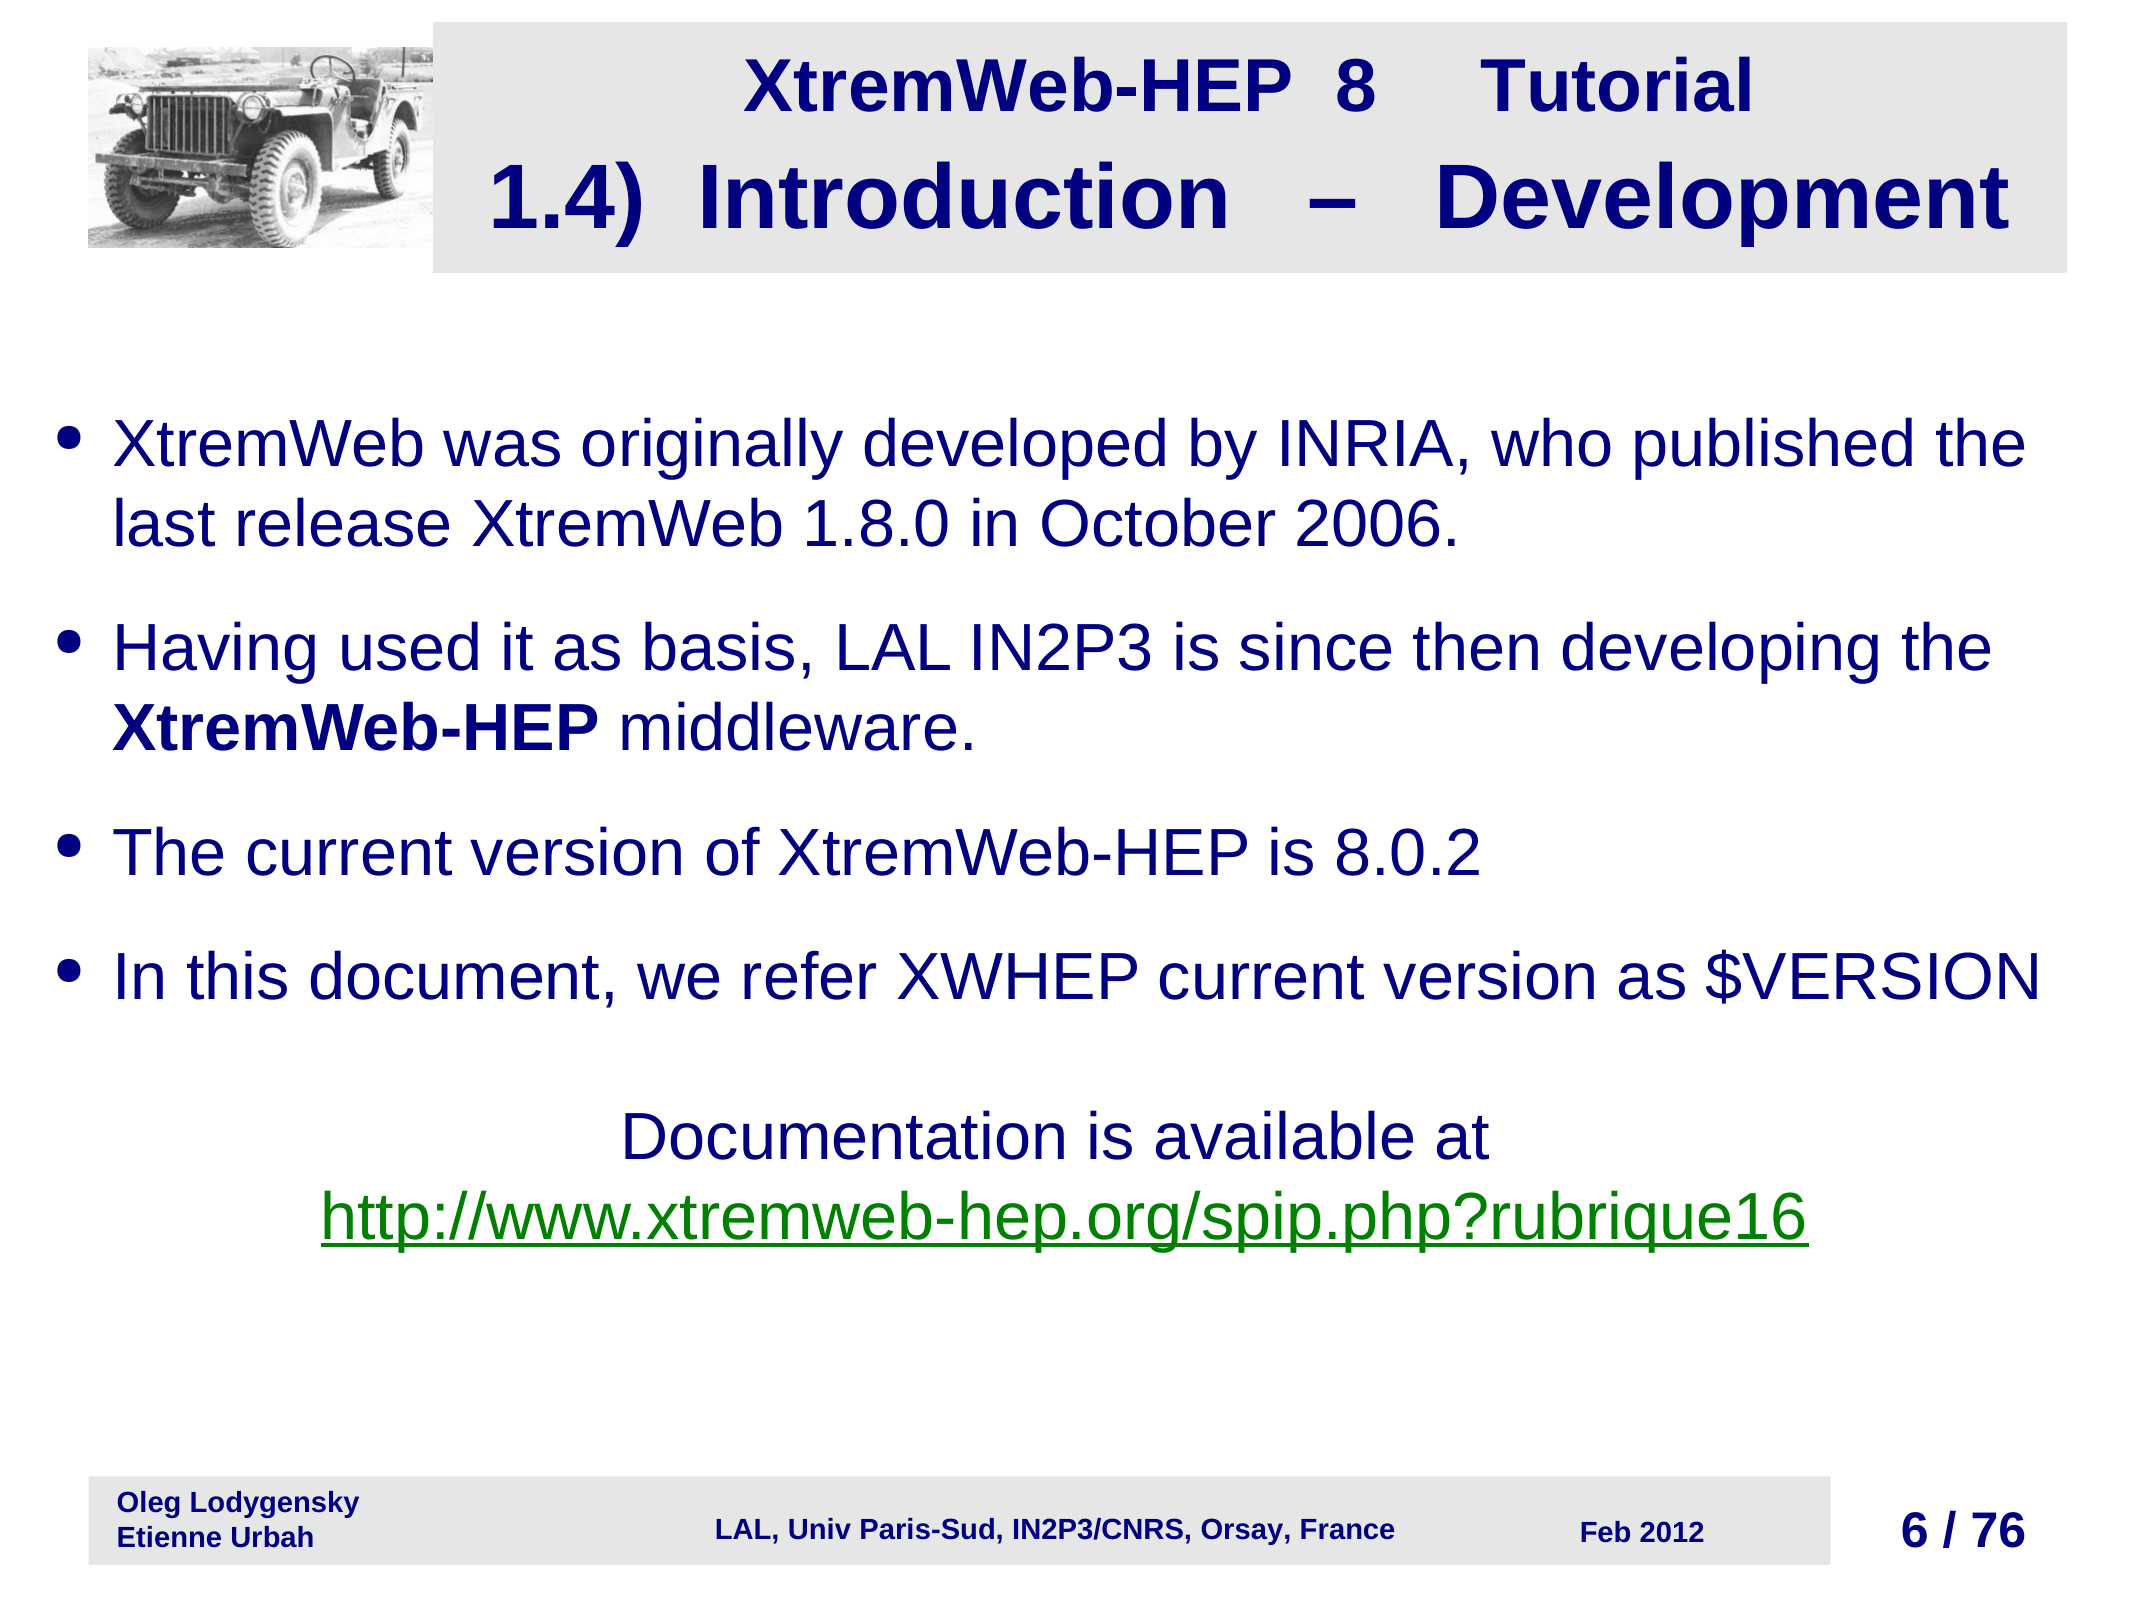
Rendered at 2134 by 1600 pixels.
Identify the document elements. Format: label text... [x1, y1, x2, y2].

list XtremWeb was originally developed by INRIA, who published the last release XtremWeb 1.8.0 in October 2006. Having used it as basis, LAL IN2P3 is since then developing the XtremWeb-HEP middleware. The current version of XtremWeb-HEP is 8.0.2 In this document, we refer XWHEP current version as $VERSION Documentation is available at http://www.xtremweb-hep.org/spip.php?rubrique16 [35, 391, 2104, 1350]
title 1.4) Introduction – Development [442, 118, 2067, 266]
picture [88, 47, 433, 248]
